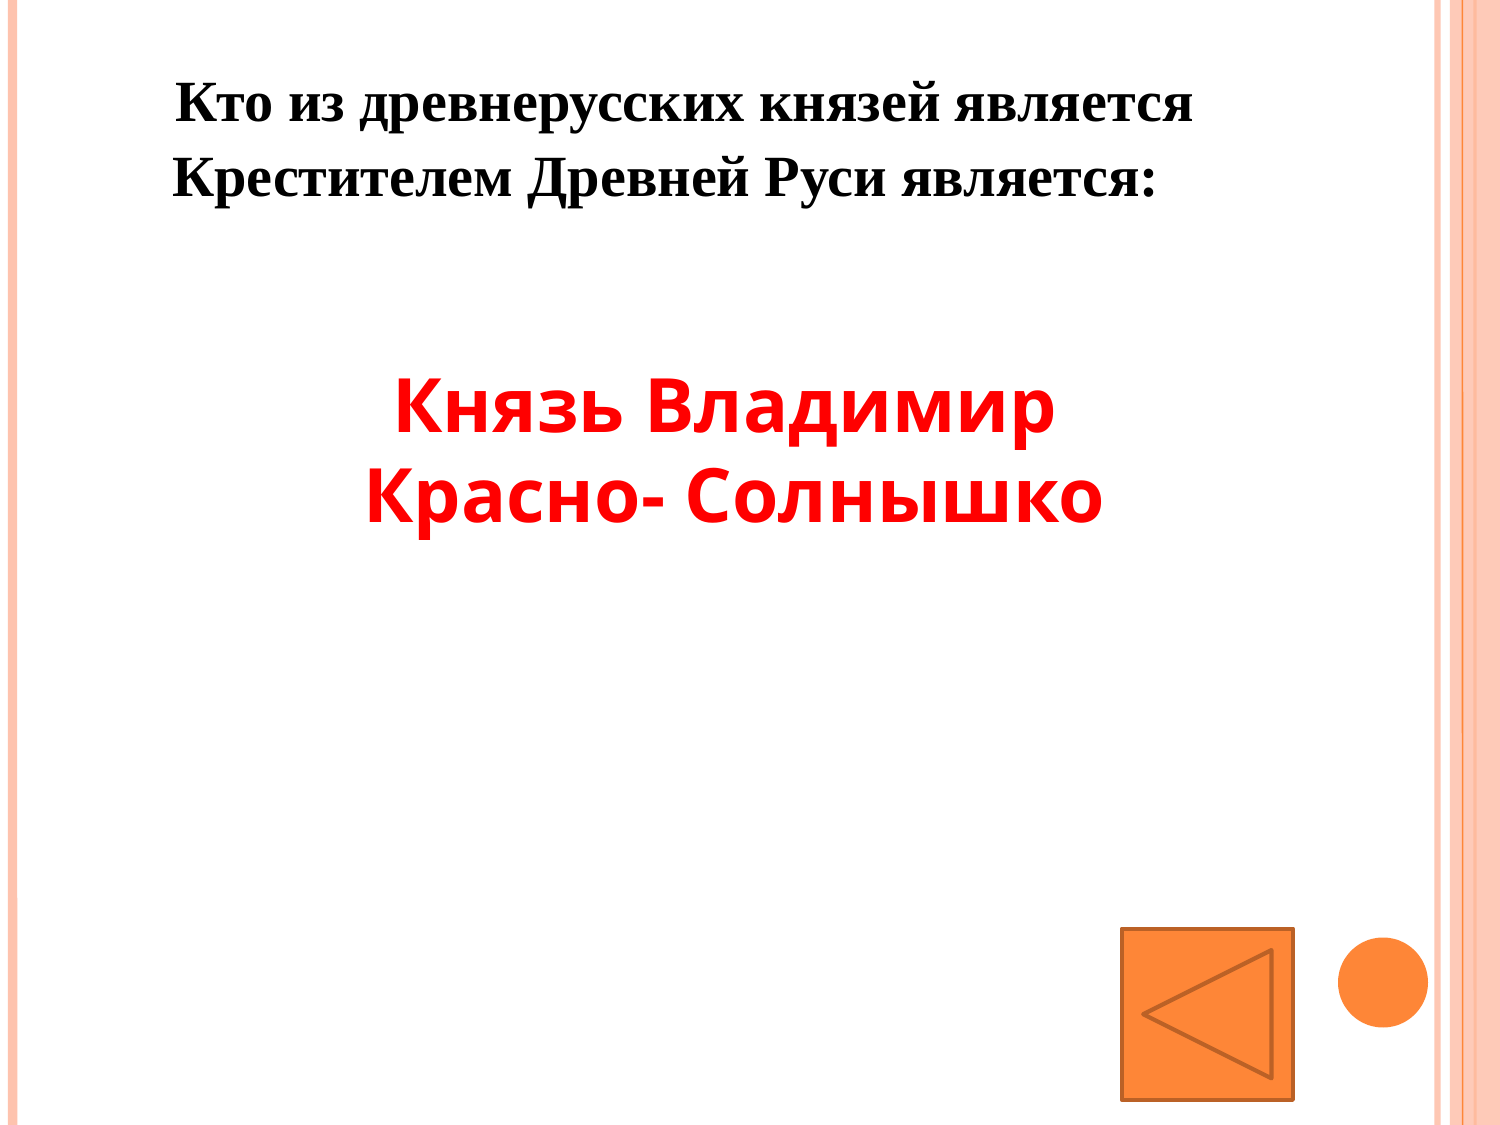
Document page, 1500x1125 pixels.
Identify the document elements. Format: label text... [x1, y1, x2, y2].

text_box Кто из древнерусских князей является Крестителем Древней Руси является: [29, 30, 1317, 218]
text_box [1121, 928, 1293, 1100]
text_box Князь Владимир Красно- Солнышко [152, 349, 1317, 547]
